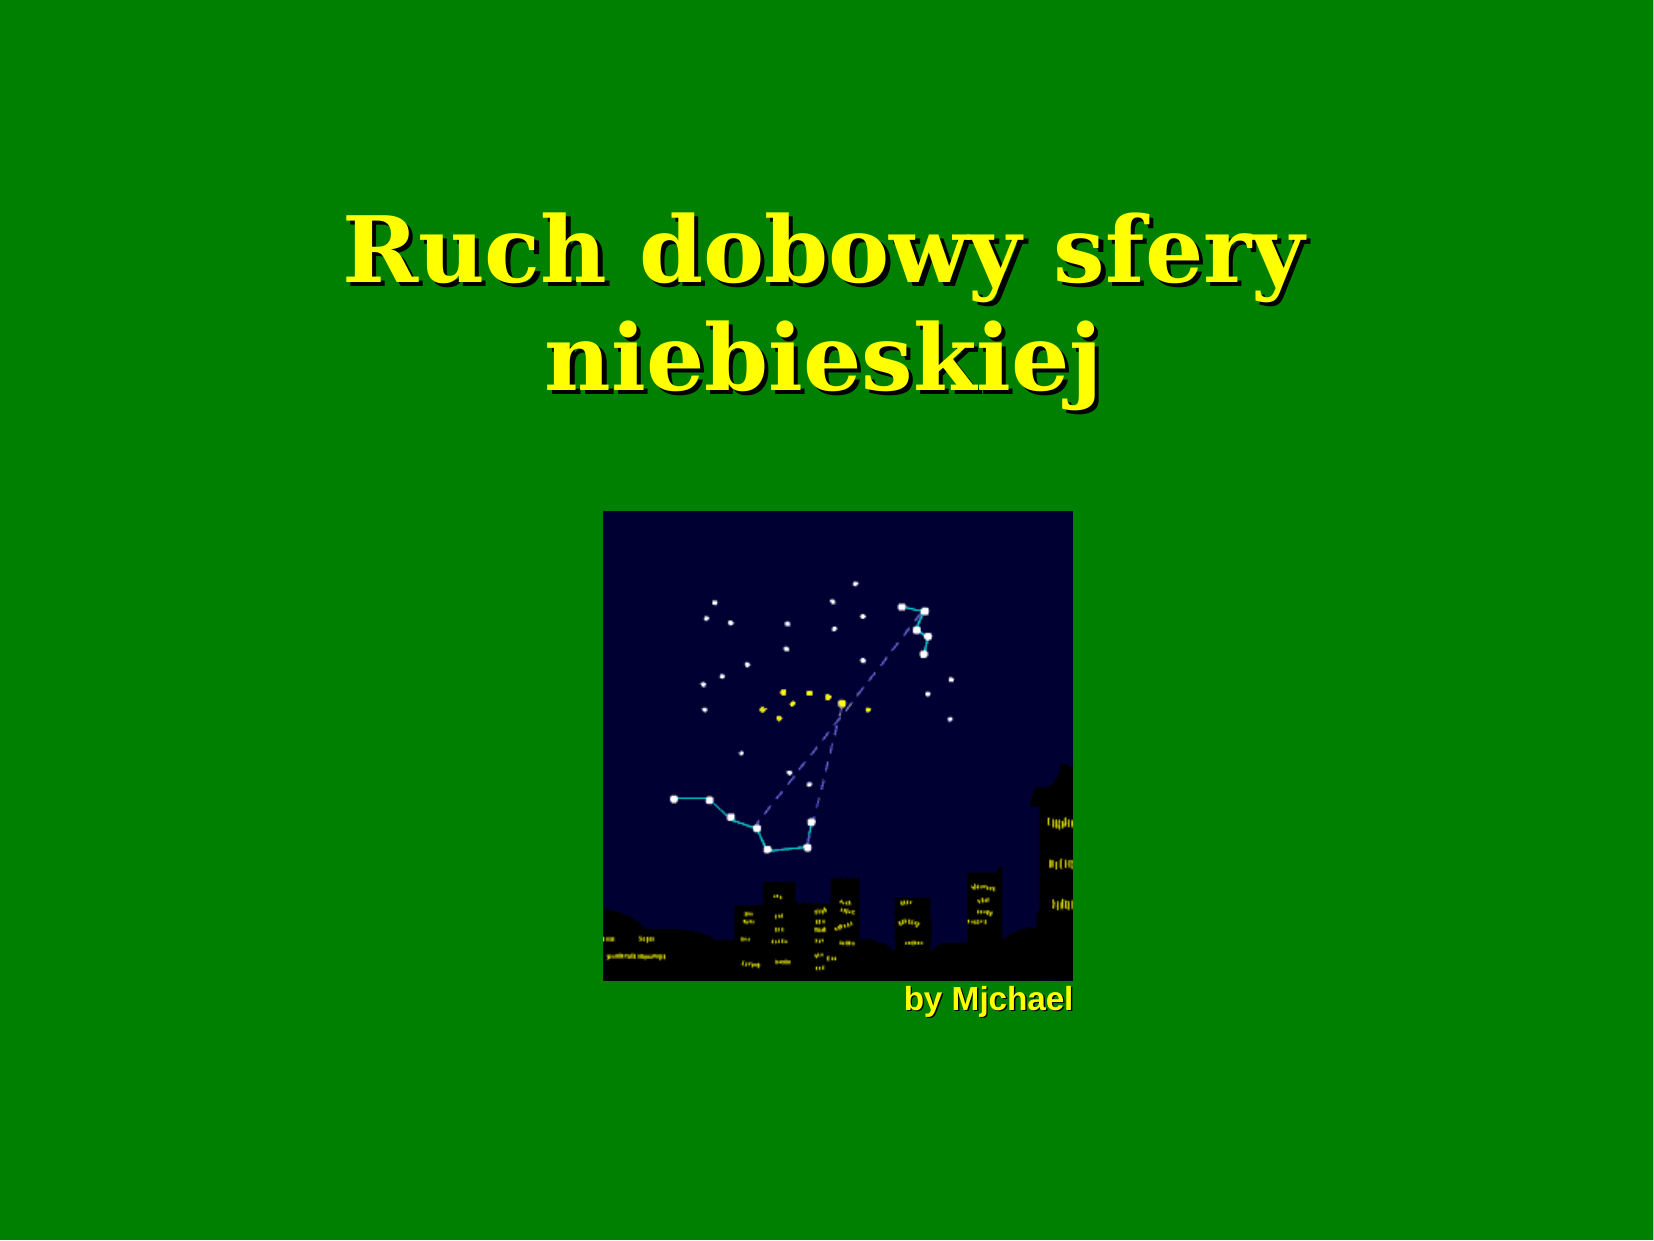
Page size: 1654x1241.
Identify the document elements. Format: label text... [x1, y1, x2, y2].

title Ruch dobowy sfery niebieskiej [79, 195, 1569, 412]
text_box by Mjchael [889, 972, 1089, 1025]
picture [603, 511, 1073, 981]
